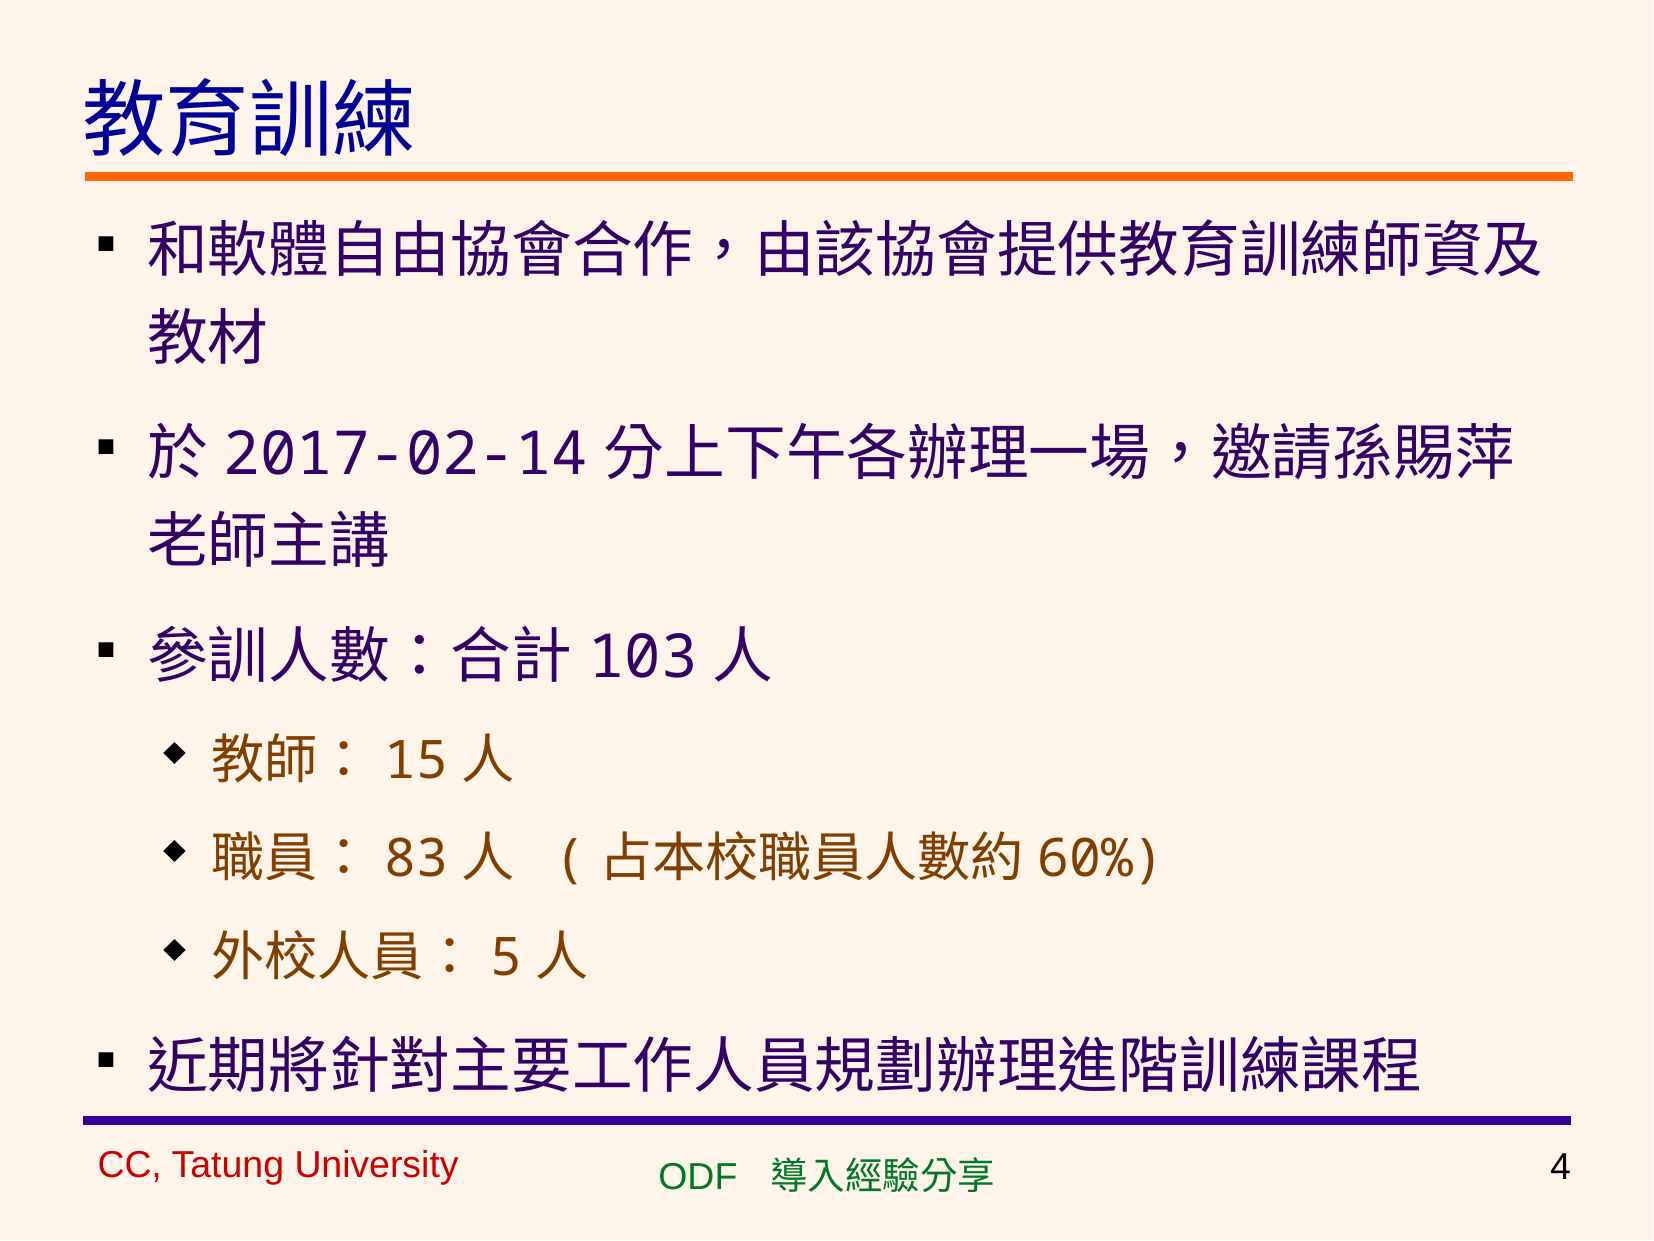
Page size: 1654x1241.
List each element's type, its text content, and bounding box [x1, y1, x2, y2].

list 和軟體自由協會合作，由該協會提供教育訓練師資及教材 於2017-02-14分上下午各辦理一場，邀請孫賜萍老師主講 參訓人數：合計103人 教師：15人 職員：83人 (占本校職員人數約60%) 外校人員：5人 近期將針對主要工作人員規劃辦理進階訓練課程 [82, 200, 1571, 1111]
title 教育訓練 [82, 49, 1571, 178]
